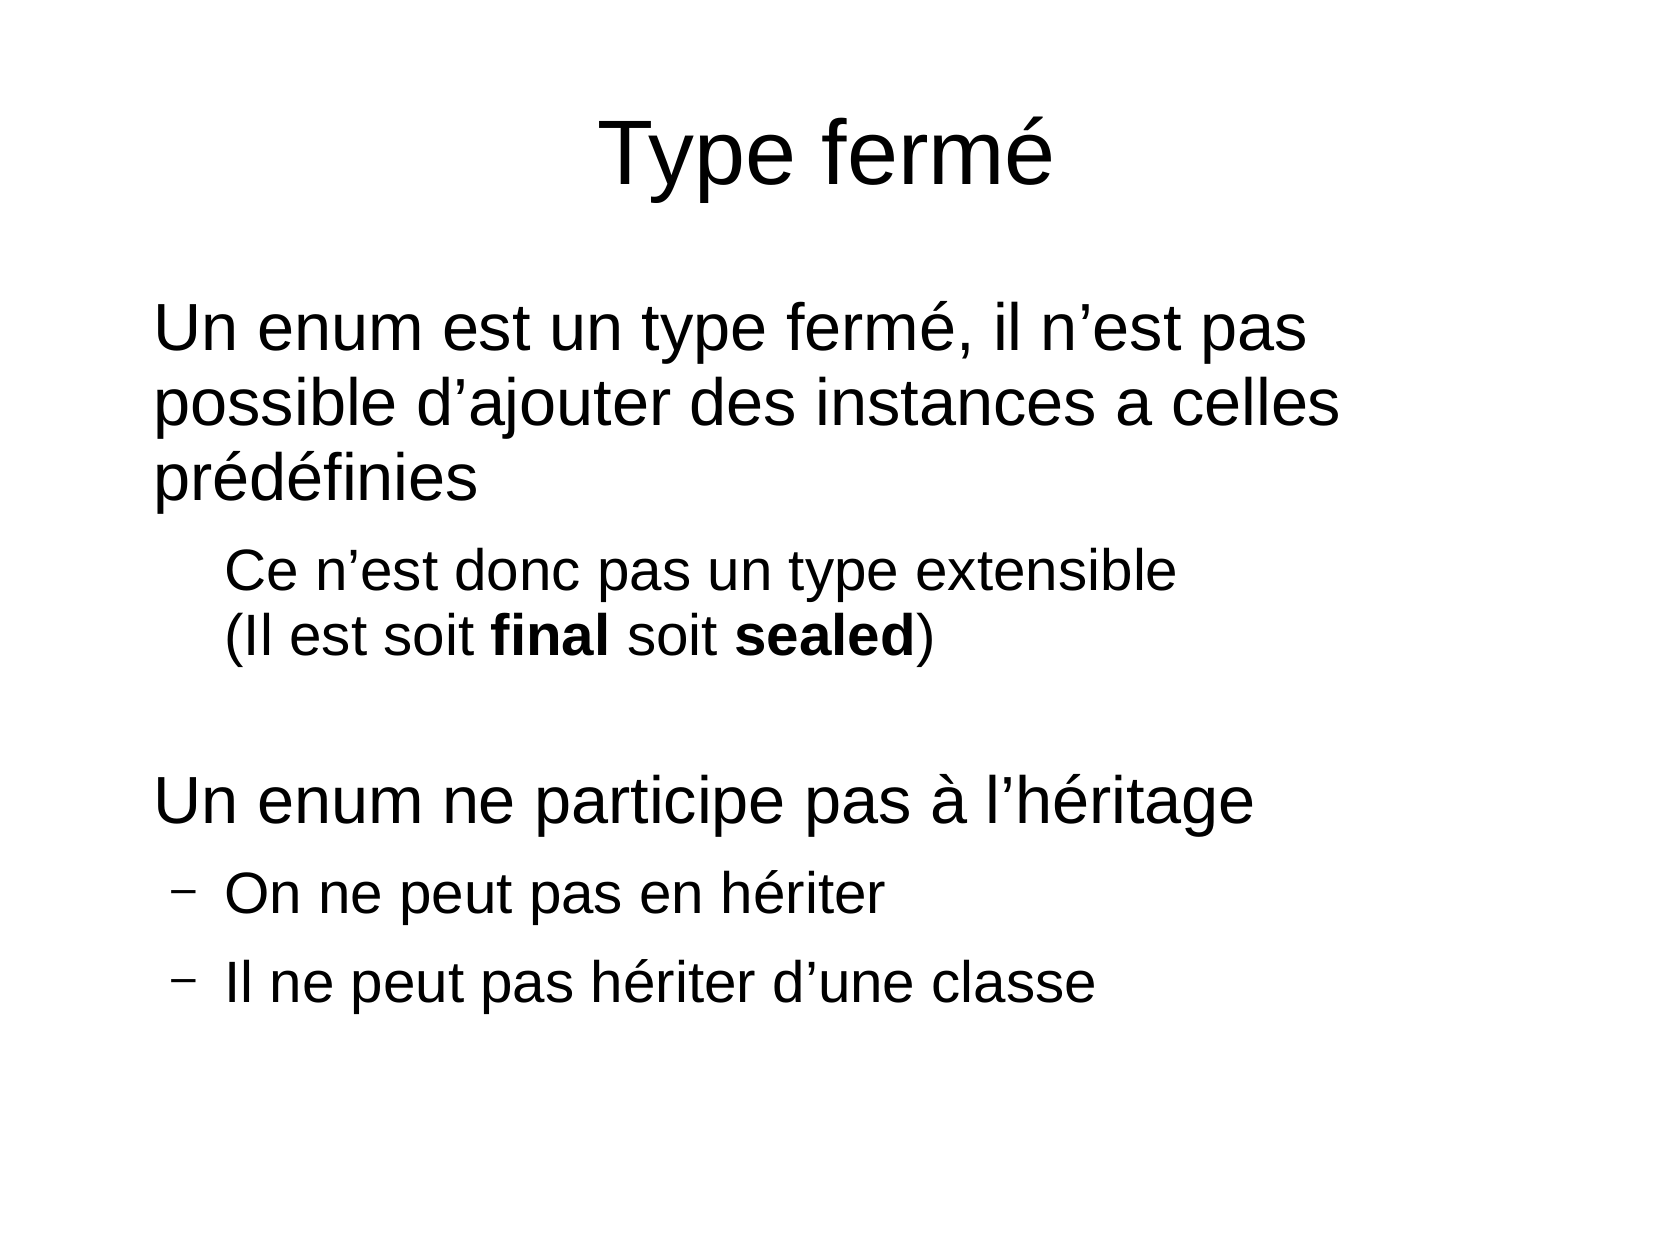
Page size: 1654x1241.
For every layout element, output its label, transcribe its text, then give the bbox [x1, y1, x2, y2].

title Type fermé [82, 49, 1571, 257]
list Un enum est un type fermé, il n’est pas possible d’ajouter des instances a celles prédéfinies Ce n’est donc pas un type extensible (Il est soit final soit sealed) Un enum ne participe pas à l’héritage On ne peut pas en hériter Il ne peut pas hériter d’une classe [82, 290, 1571, 1141]
